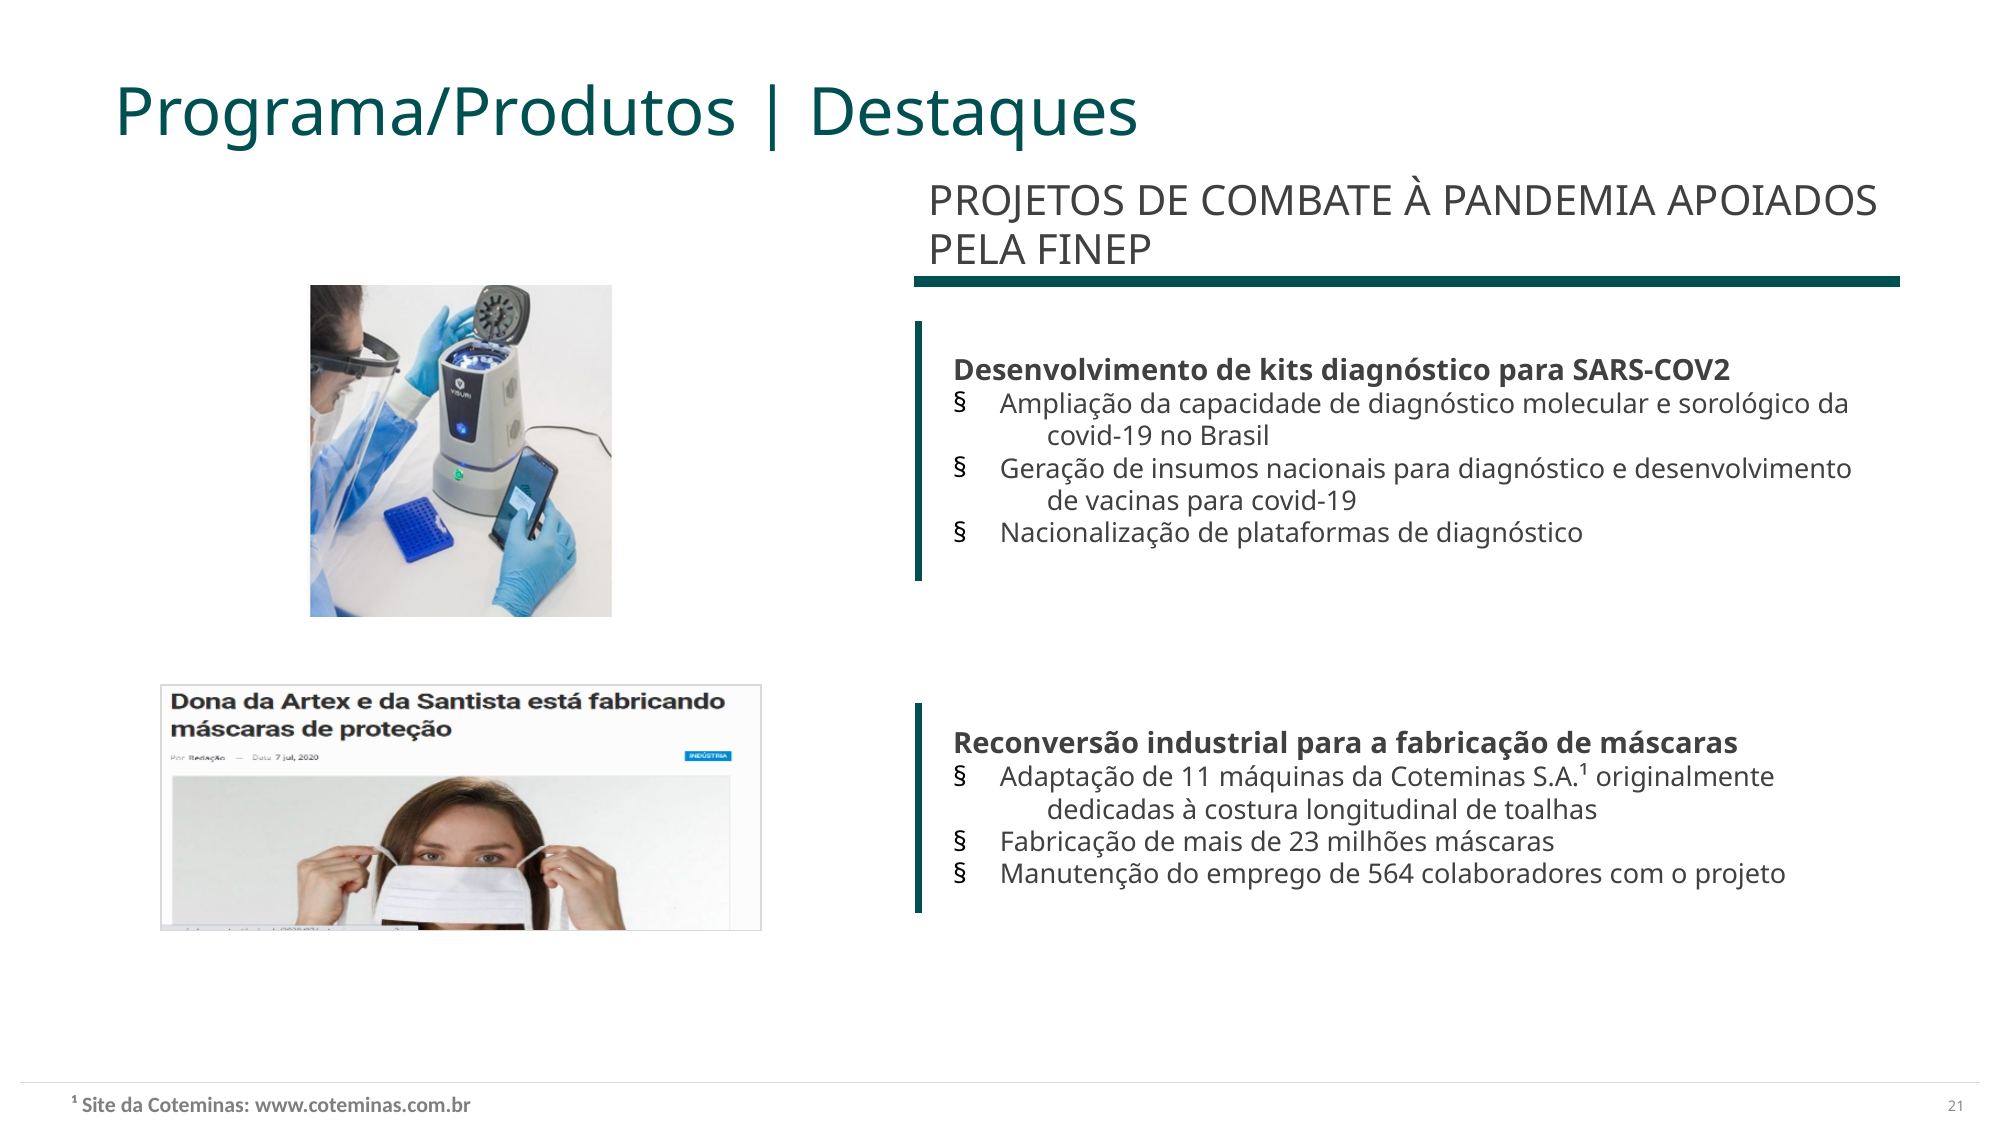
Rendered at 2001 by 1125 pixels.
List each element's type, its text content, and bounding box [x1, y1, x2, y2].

text_box [915, 321, 922, 581]
text_box [914, 276, 1900, 287]
picture [307, 285, 614, 617]
text_box Desenvolvimento de kits diagnóstico para SARS-COV2 Ampliação da capacidade de diagnóstico molecular e sorológico da covid-19 no Brasil Geração de insumos nacionais para diagnóstico e desenvolvimento de vacinas para covid-19 Nacionalização de plataformas de diagnóstico [938, 343, 1898, 559]
text_box PROJETOS DE COMBATE À PANDEMIA APOIADOS PELA FINEP [913, 165, 1898, 282]
text_box ¹ Site da Coteminas: www.coteminas.com.br [56, 1083, 1954, 1125]
picture [161, 685, 760, 930]
text_box [915, 703, 922, 913]
text_box Reconversão industrial para a fabricação de máscaras Adaptação de 11 máquinas da Coteminas S.A.¹ originalmente dedicadas à costura longitudinal de toalhas Fabricação de mais de 23 milhões máscaras Manutenção do emprego de 564 colaboradores com o projeto [938, 717, 1898, 899]
title Programa/Produtos | Destaques [99, 45, 1900, 173]
